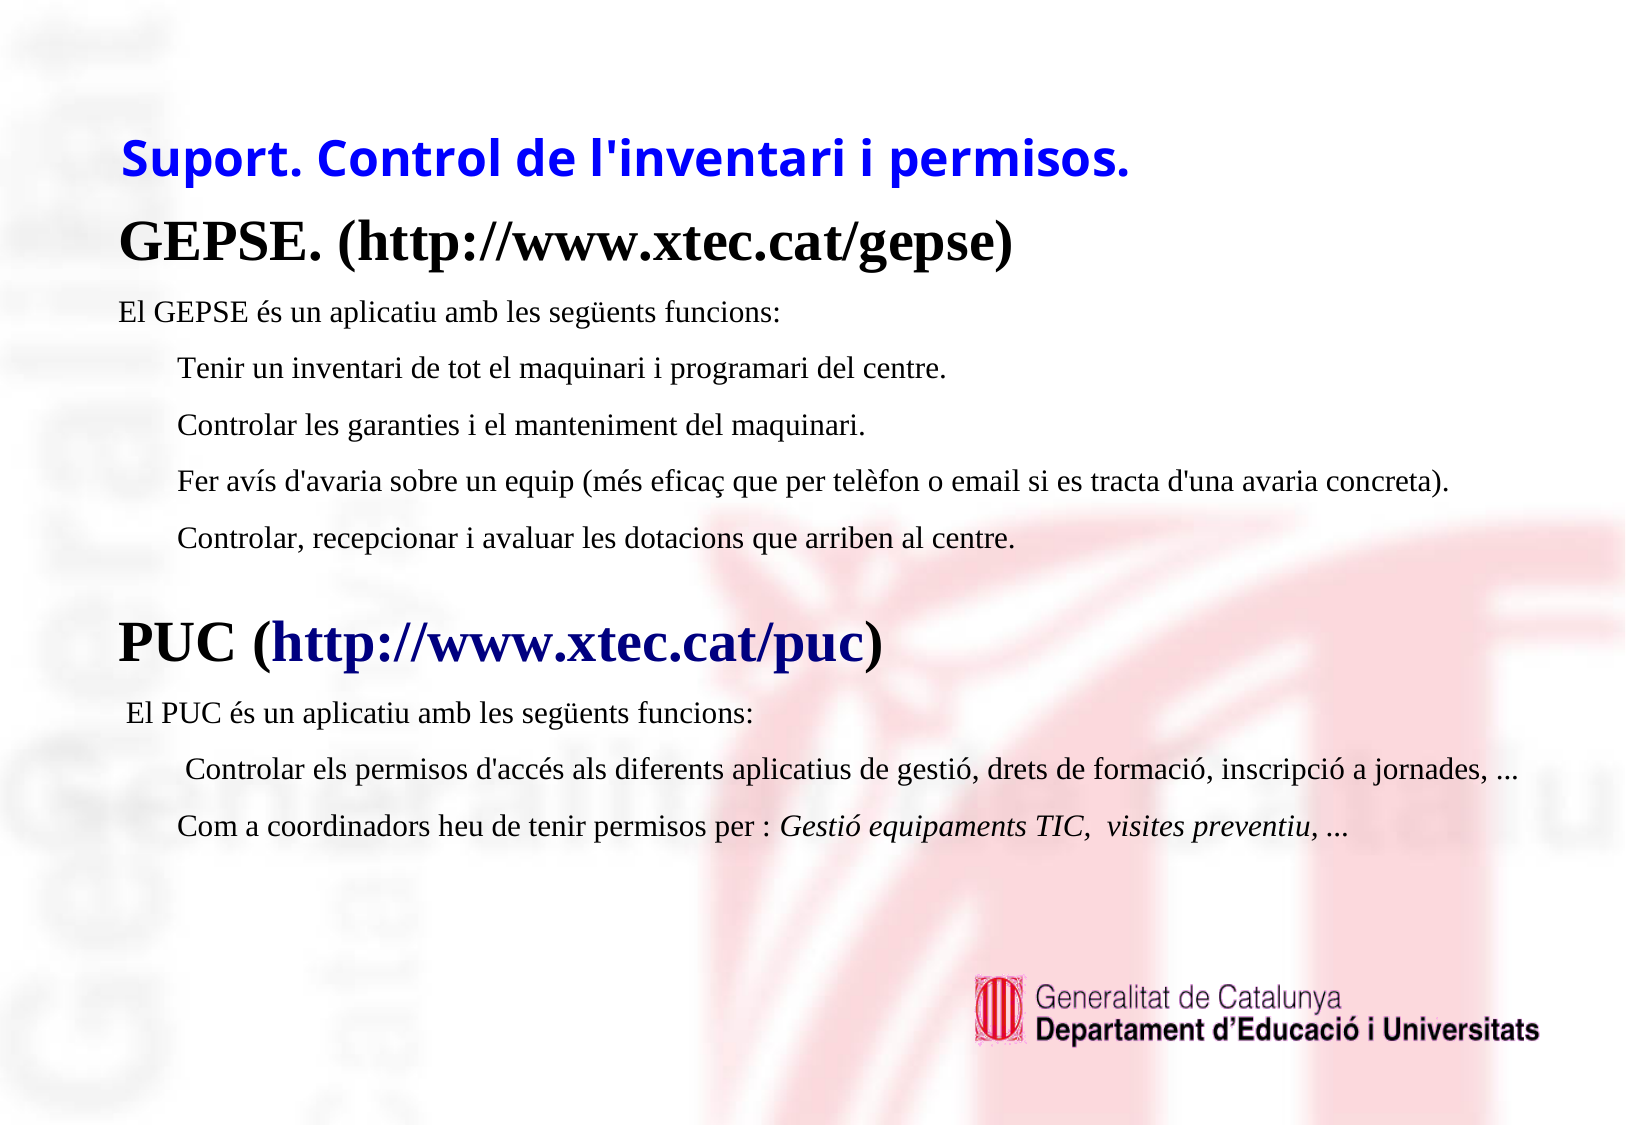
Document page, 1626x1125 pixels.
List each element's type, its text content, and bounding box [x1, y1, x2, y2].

picture [0, 0, 1626, 1125]
title Suport. Control de l'inventari i permisos. [121, 107, 1151, 207]
subtitle GEPSE. (http://www.xtec.cat/gepse) El GEPSE és un aplicatiu amb les següents funcions: Tenir un inventari de tot el maquinari i programari del centre. Controlar les garanties i el manteniment del maquinari. Fer avís d'avaria sobre un equip (més eficaç que per telèfon o email si es tracta d'una avaria concreta). Controlar, recepcionar i avaluar les dotacions que arriben al centre. PUC (http://www.xtec.cat/puc) El PUC és un aplicatiu amb les següents funcions: Controlar els permisos d'accés als diferents aplicatius de gestió, drets de formació, inscripció a jornades, ... Com a coordinadors heu de tenir permisos per : Gestió equipaments TIC, visites preventiu, ... [118, 211, 1544, 1004]
